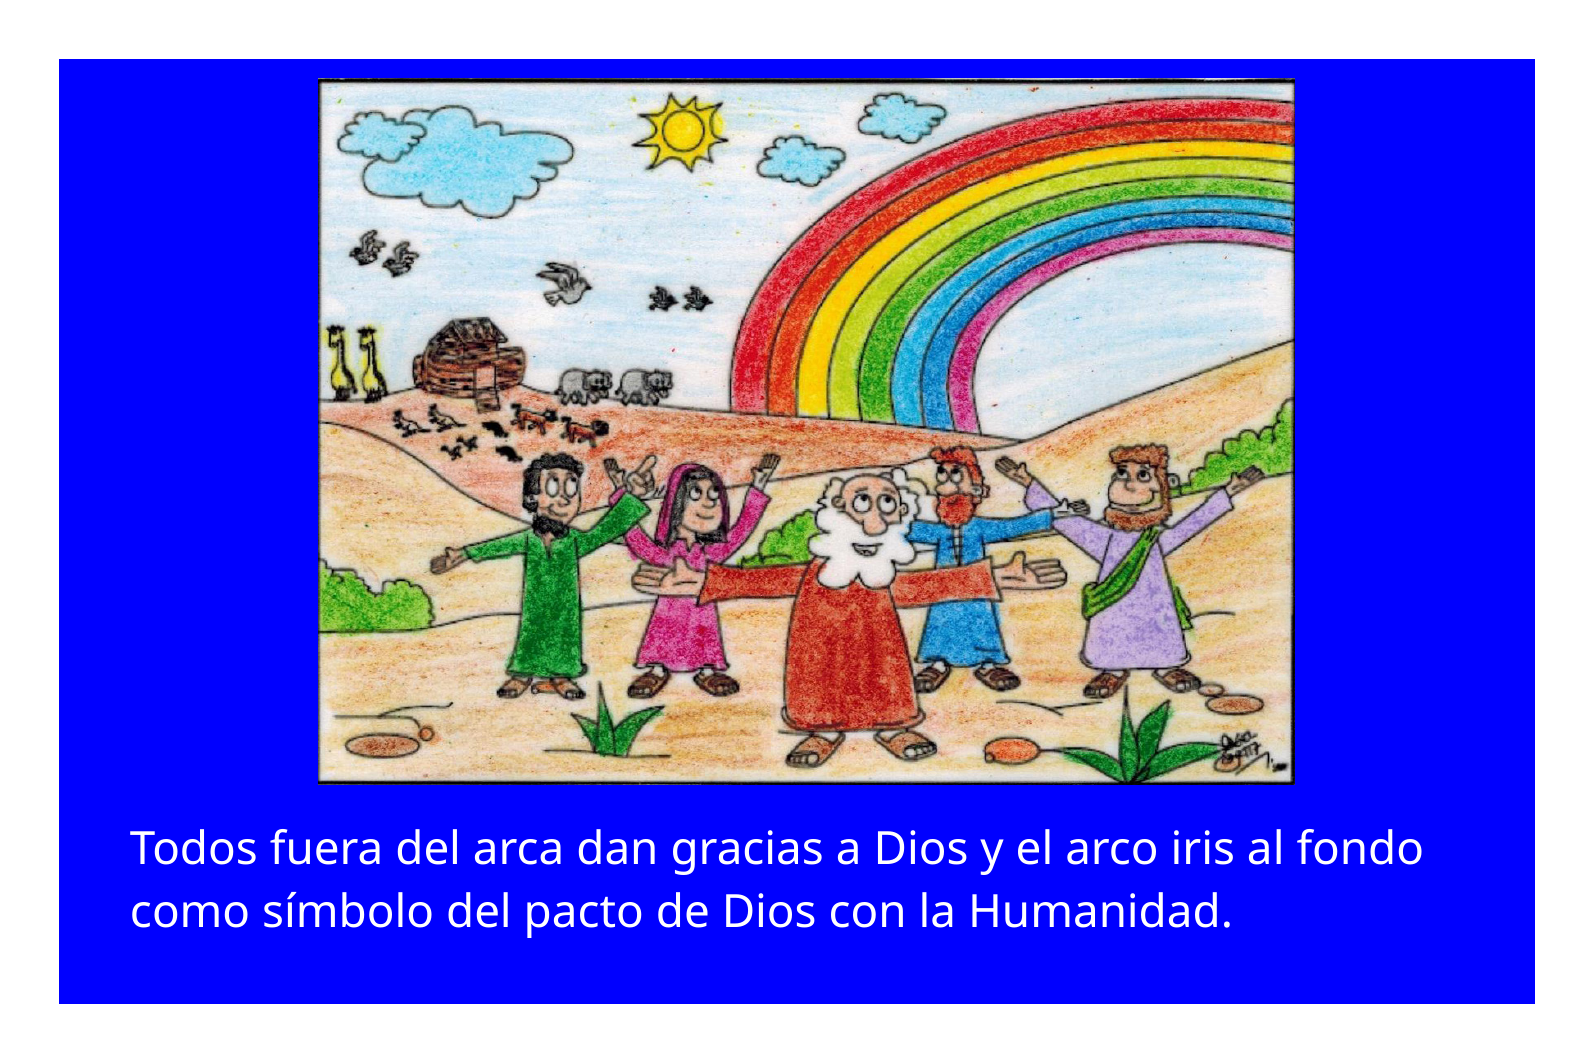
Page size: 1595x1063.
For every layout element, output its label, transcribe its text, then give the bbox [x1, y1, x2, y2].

title Todos fuera del arca dan gracias a Dios y el arco iris al fondo como símbolo del pacto de Dios con la Humanidad. [129, 792, 1459, 964]
picture [318, 78, 1295, 785]
